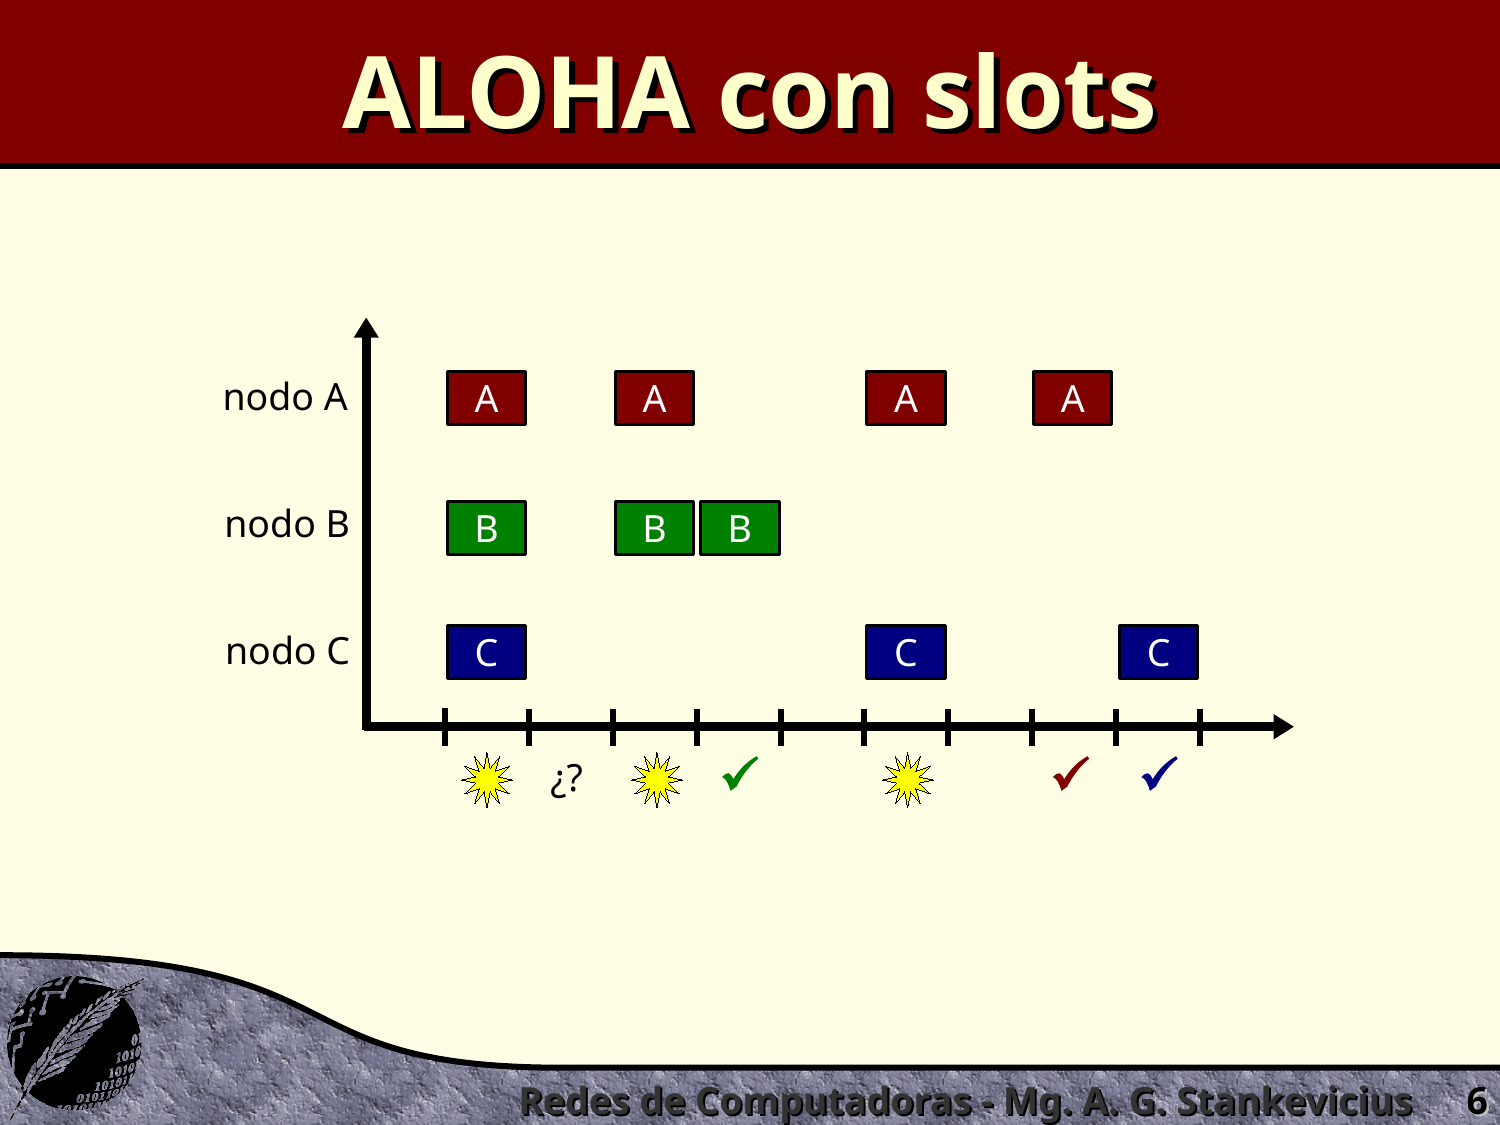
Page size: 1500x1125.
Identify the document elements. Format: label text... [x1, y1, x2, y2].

picture [790, 1100, 795, 1110]
text_box C [1119, 625, 1198, 679]
text_box A [447, 371, 526, 425]
text_box A [866, 371, 946, 425]
text_box ✓ [1035, 753, 1107, 830]
text_box [631, 752, 683, 808]
text_box B [615, 501, 694, 555]
text_box [882, 752, 934, 808]
picture [0, 959, 1500, 1125]
text_box B [700, 501, 780, 555]
text_box C [866, 625, 946, 679]
text_box C [447, 625, 526, 679]
picture [1047, 1100, 1054, 1110]
text_box ✓ [1124, 753, 1196, 830]
text_box A [1033, 371, 1112, 425]
text_box nodo A [207, 363, 358, 431]
text_box nodo C [210, 616, 356, 685]
text_box ¿? [535, 743, 605, 811]
title ALOHA con slots [15, 5, 1485, 160]
text_box nodo B [209, 490, 356, 558]
text_box B [447, 501, 526, 555]
text_box A [615, 371, 694, 425]
text_box ✓ [705, 753, 777, 830]
text_box [461, 752, 513, 808]
